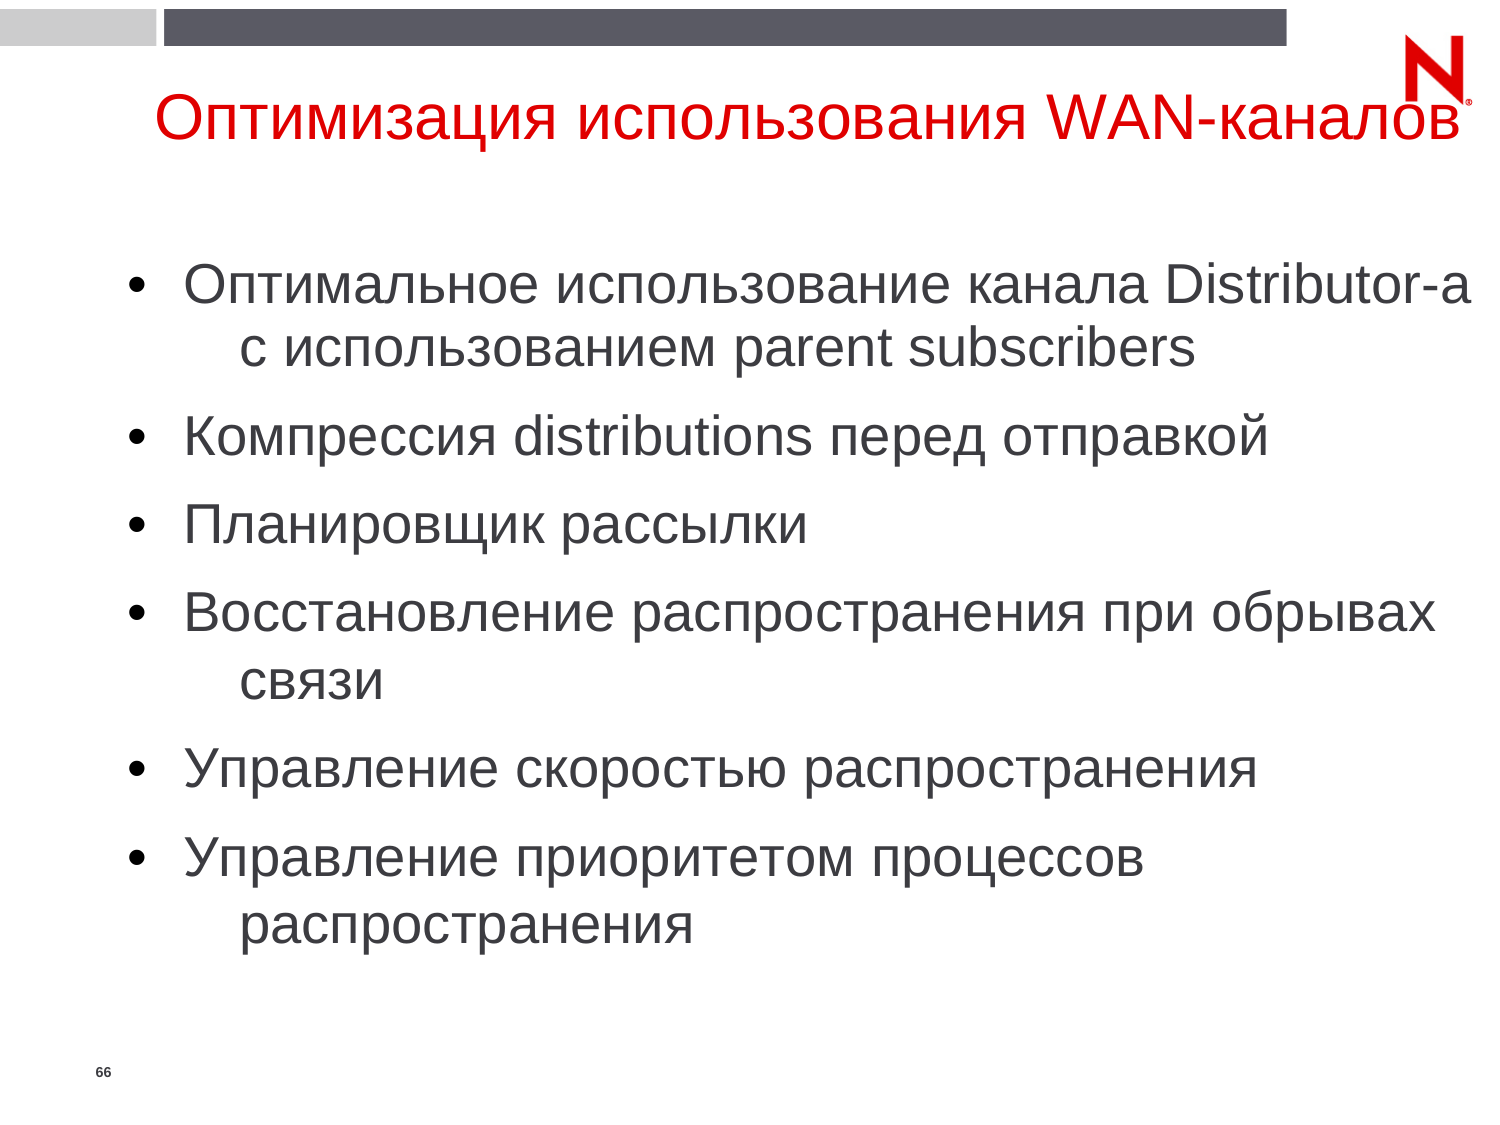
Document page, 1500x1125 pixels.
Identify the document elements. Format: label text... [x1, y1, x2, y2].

picture [1403, 32, 1473, 73]
text_box Оптимизация использования WAN-каналов [139, 73, 1500, 177]
text_box Оптимальное использование канала Distributor-а с использованием parent subscribers Компрессия distributions перед отправкой Планировщик рассылки Восстановление распространения при обрывах связи Управление скоростью распространения Управление приоритетом процессов распространения [112, 244, 1494, 964]
